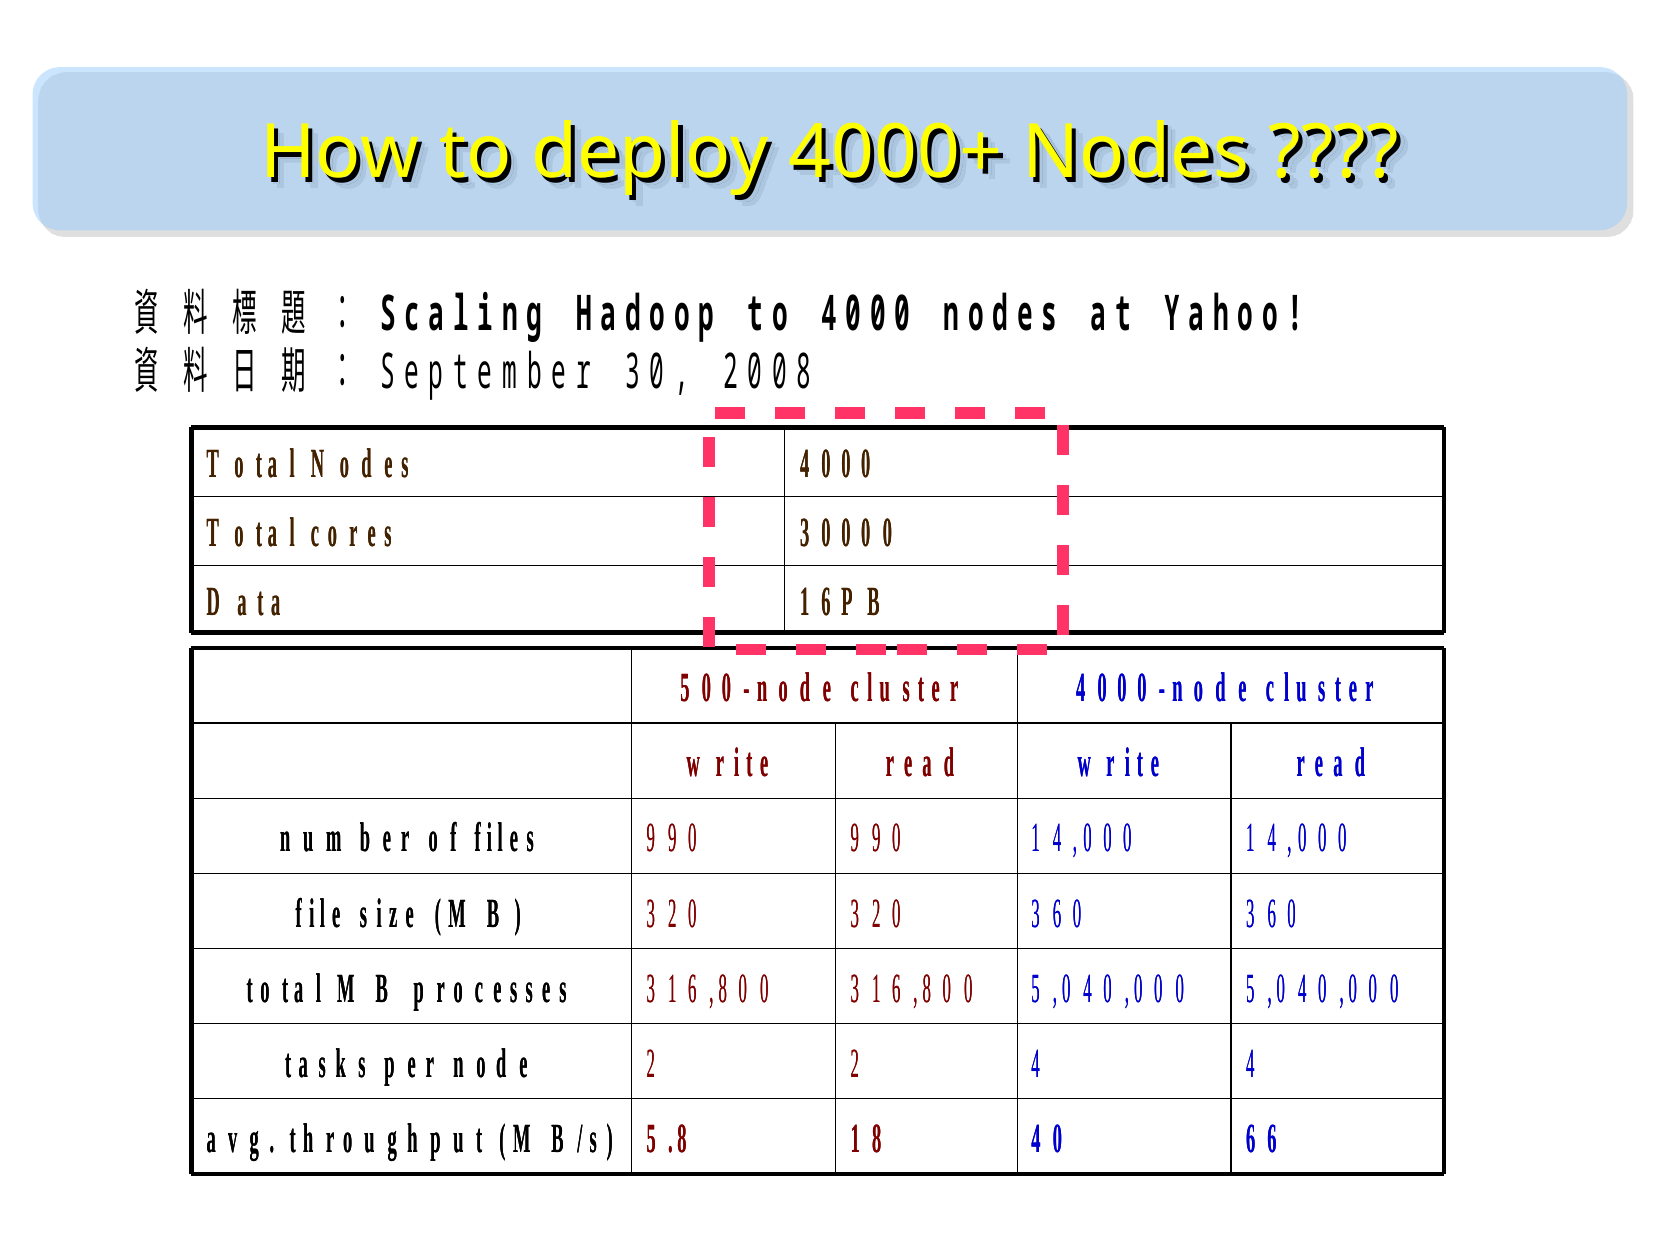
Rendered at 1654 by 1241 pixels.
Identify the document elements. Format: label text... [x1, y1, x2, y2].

picture [122, 277, 1540, 1180]
text_box How to deploy 4000+ Nodes ???? [32, 67, 1628, 231]
